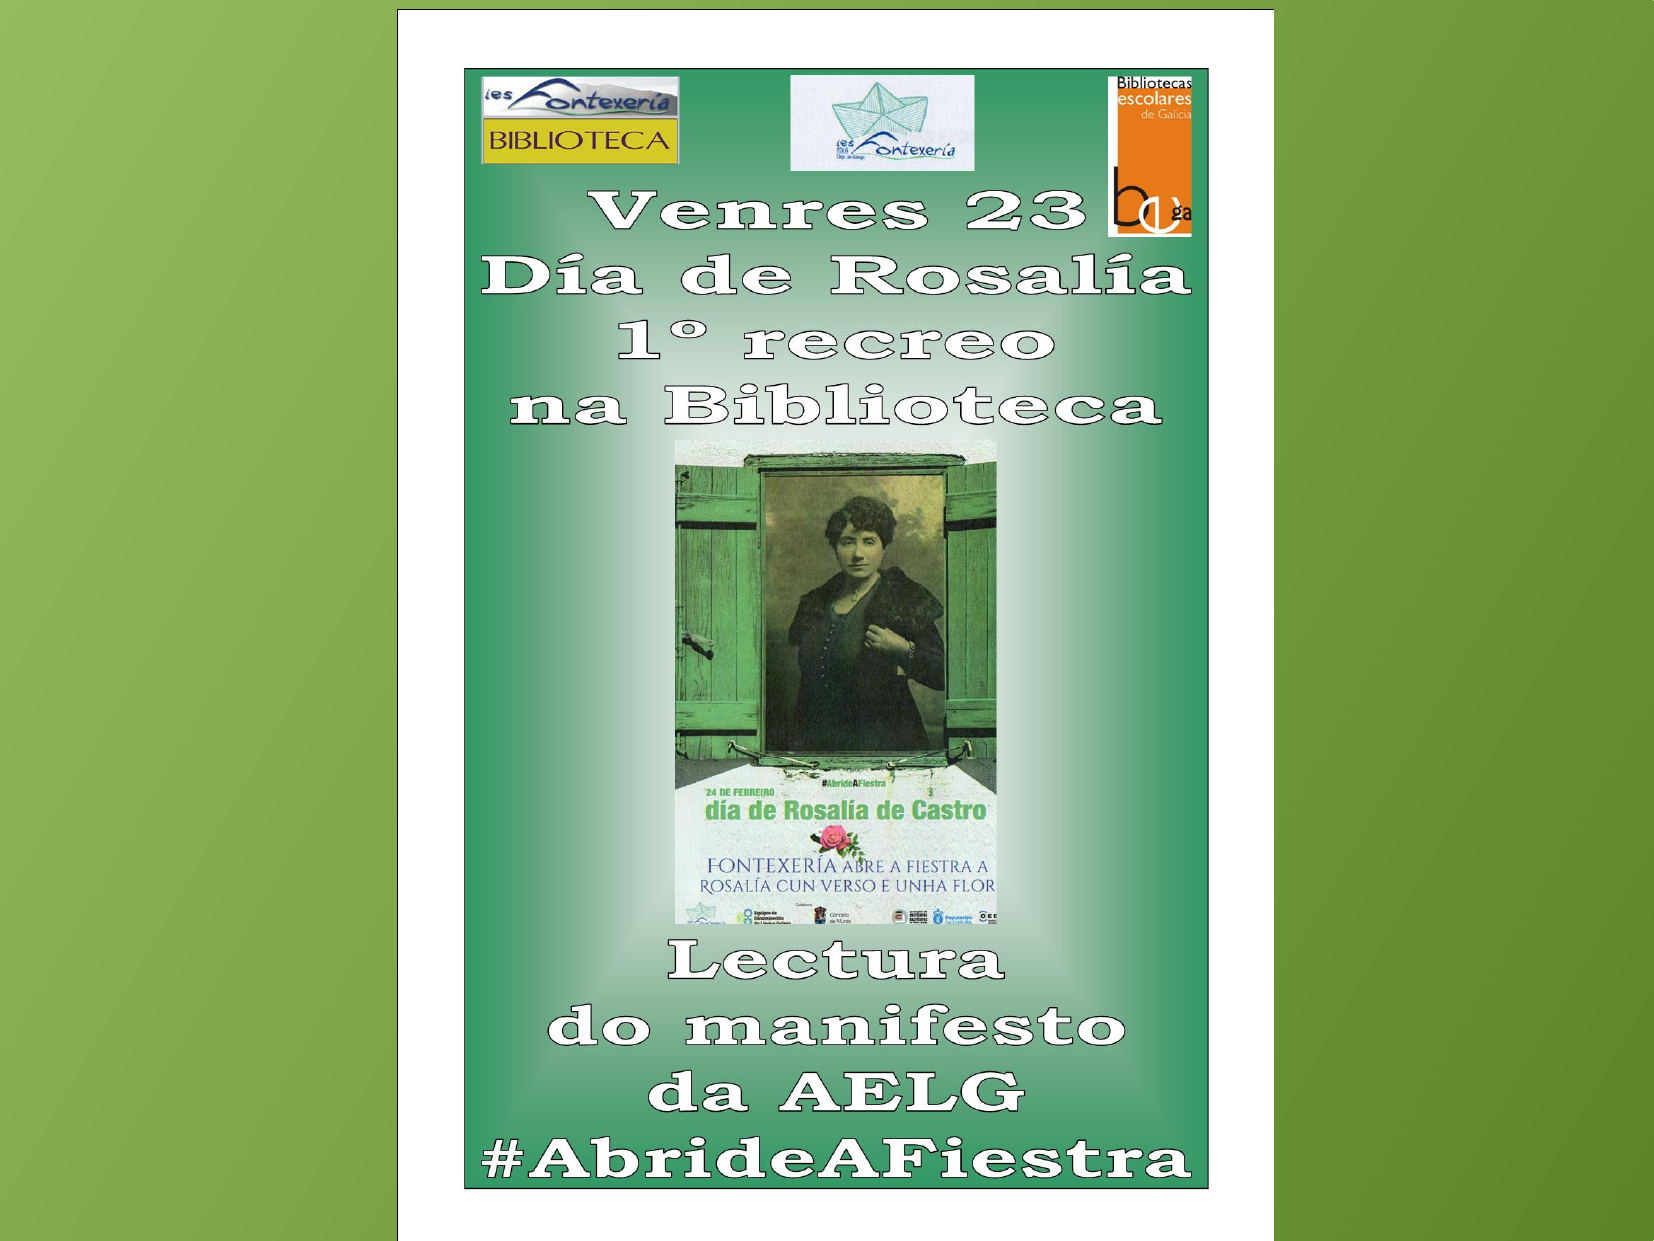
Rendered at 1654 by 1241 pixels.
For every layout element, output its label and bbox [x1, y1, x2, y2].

picture [397, 9, 1274, 1241]
